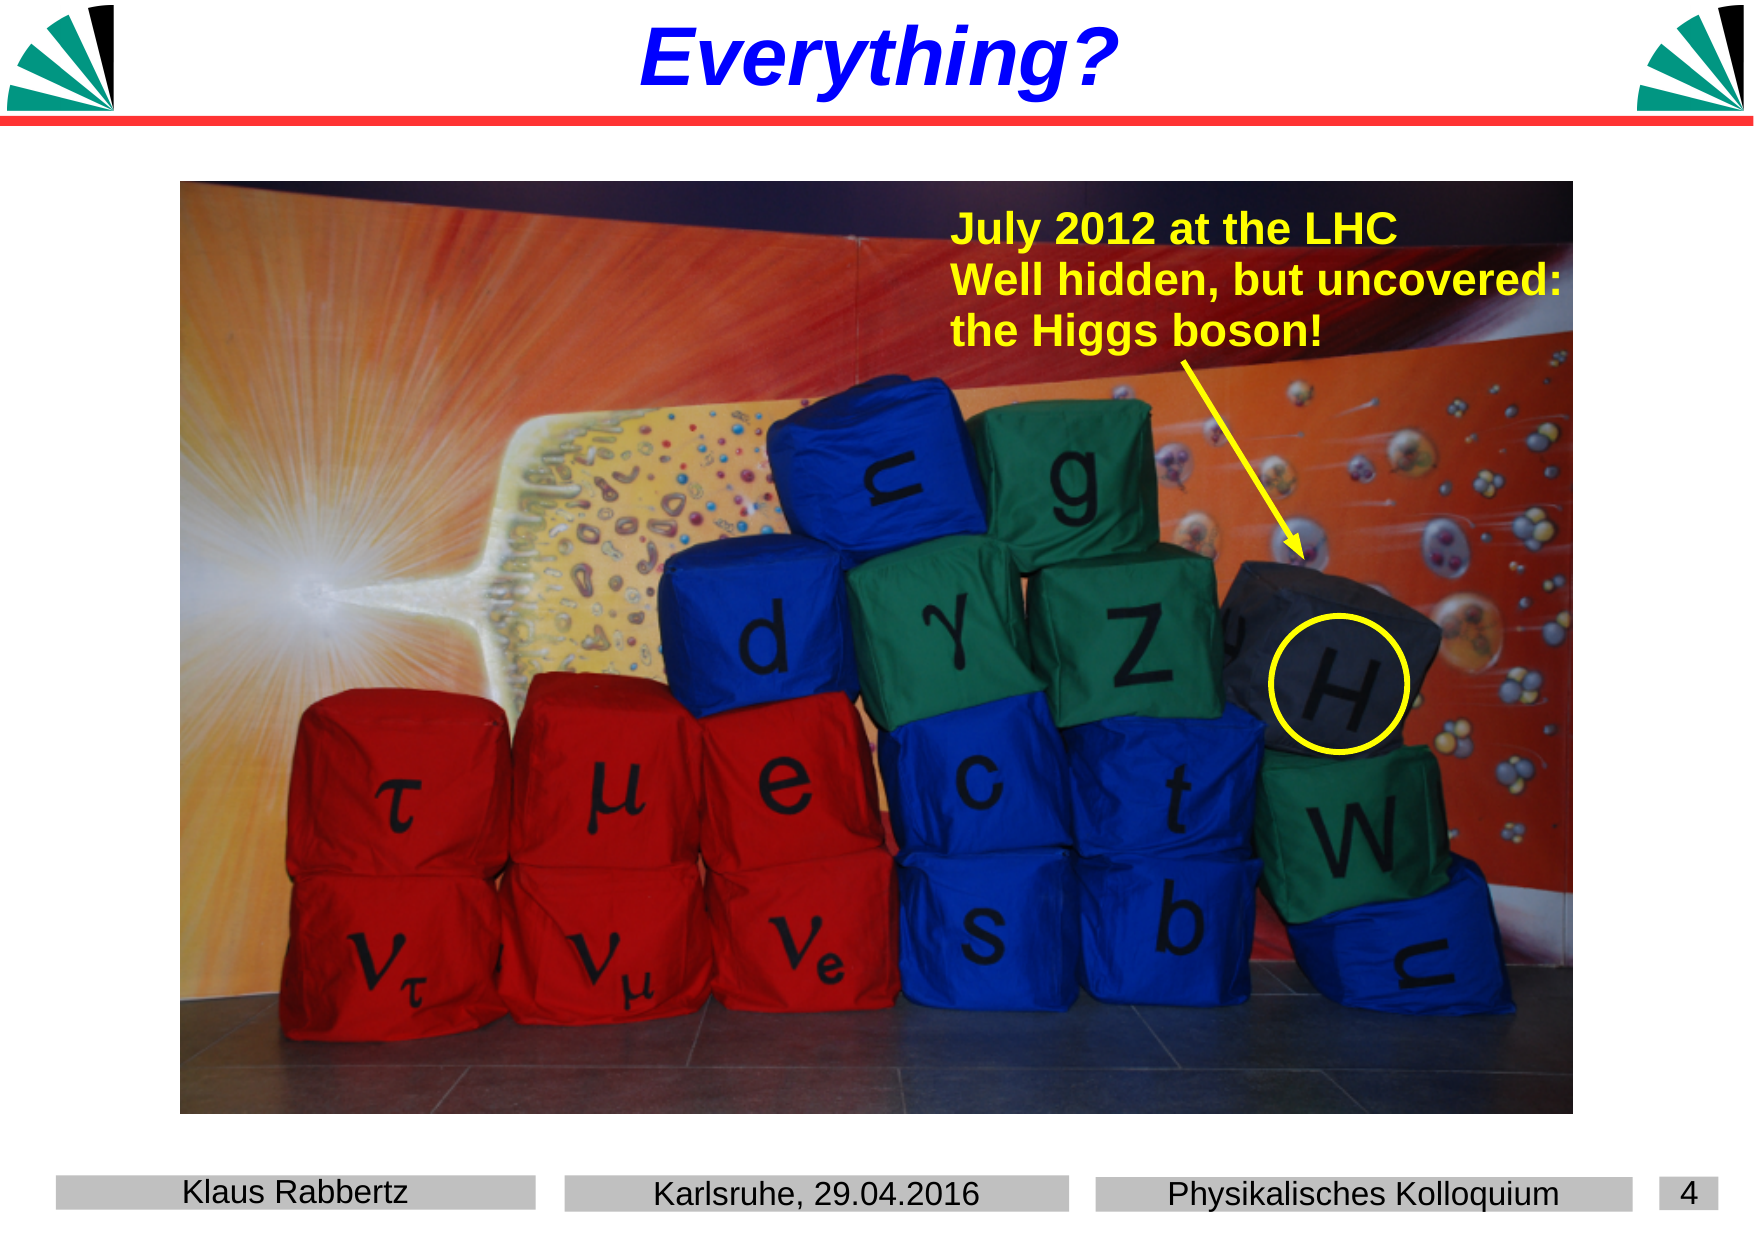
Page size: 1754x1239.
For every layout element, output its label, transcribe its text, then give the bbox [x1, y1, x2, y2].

picture [1637, 5, 1744, 112]
title Everything? [129, 0, 1631, 114]
text_box July 2012 at the LHC Well hidden, but uncovered: the Higgs boson! [938, 196, 1575, 363]
picture [180, 181, 1573, 1114]
picture [7, 5, 114, 112]
